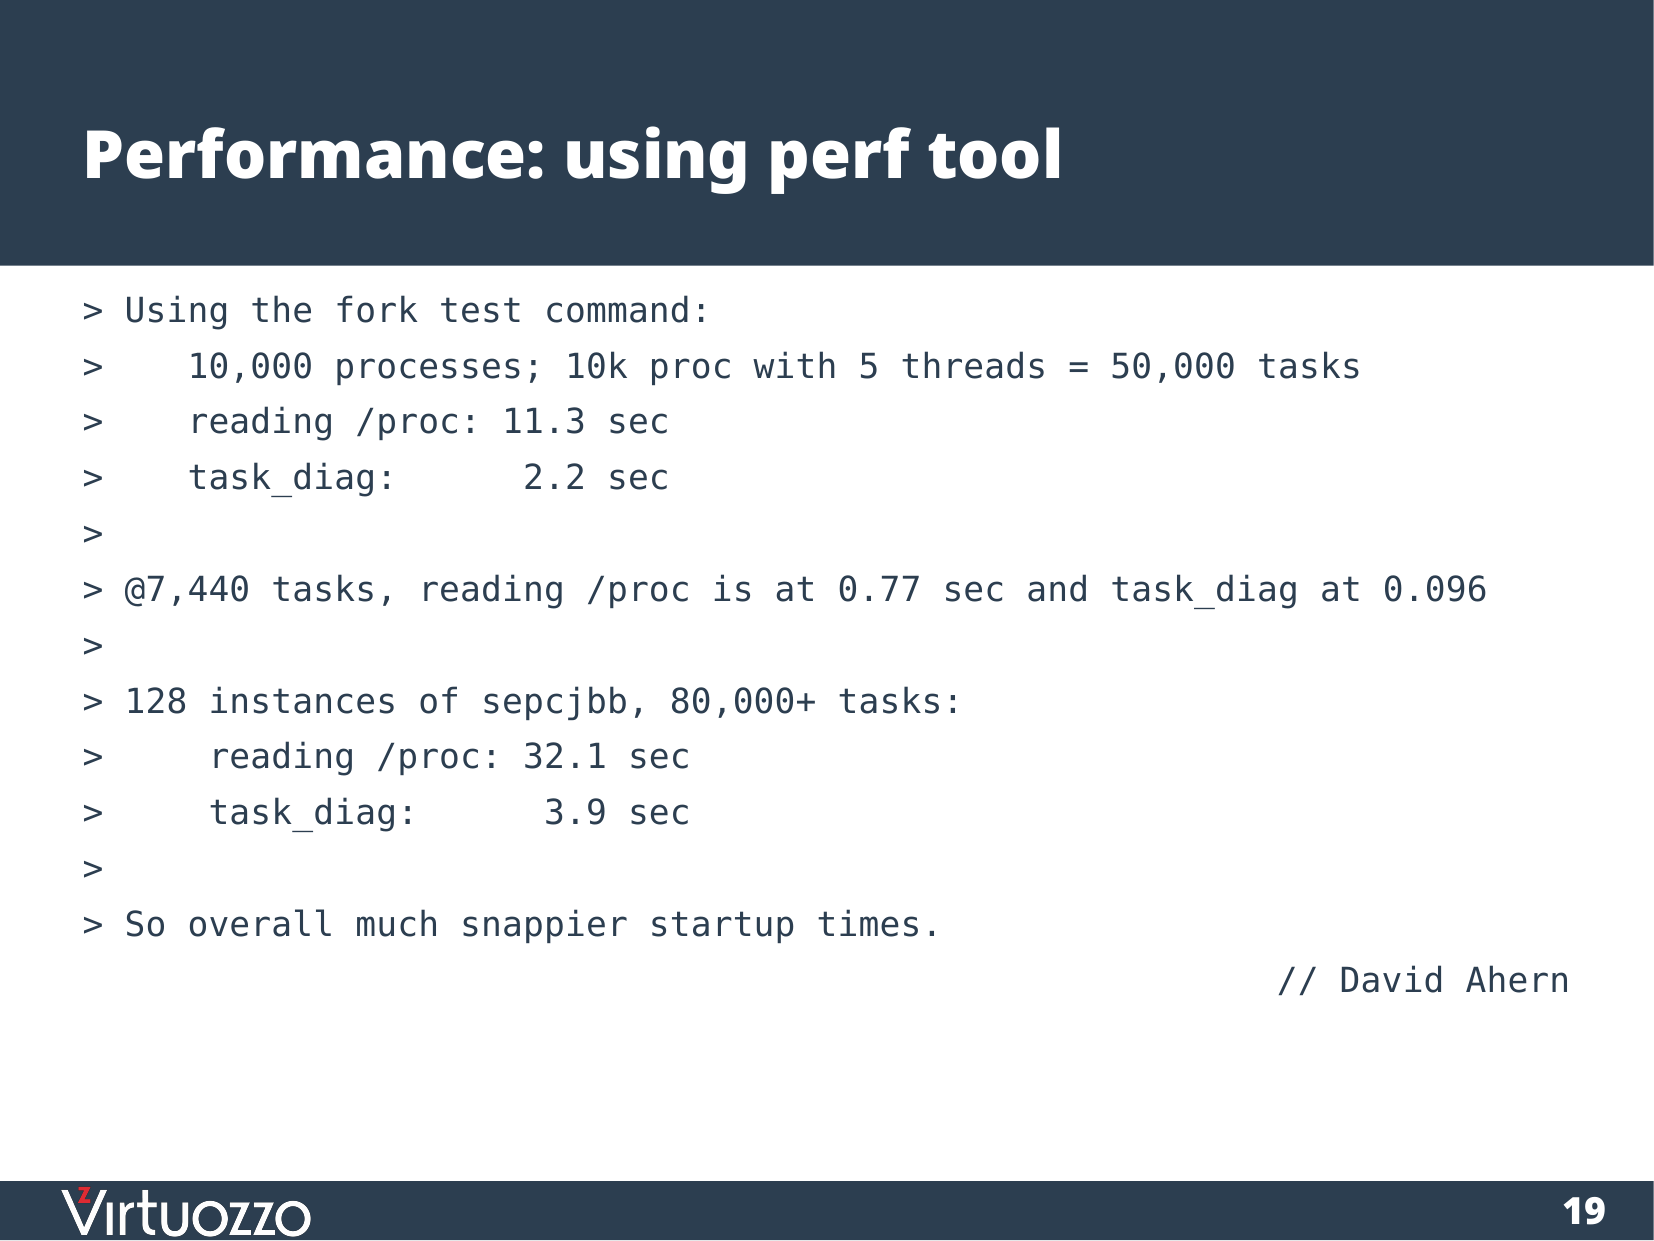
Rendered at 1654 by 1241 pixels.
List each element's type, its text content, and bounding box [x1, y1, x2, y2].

title Performance: using perf tool [82, 49, 1571, 257]
text_box [82, 290, 1571, 1010]
picture [47, 1171, 325, 1241]
